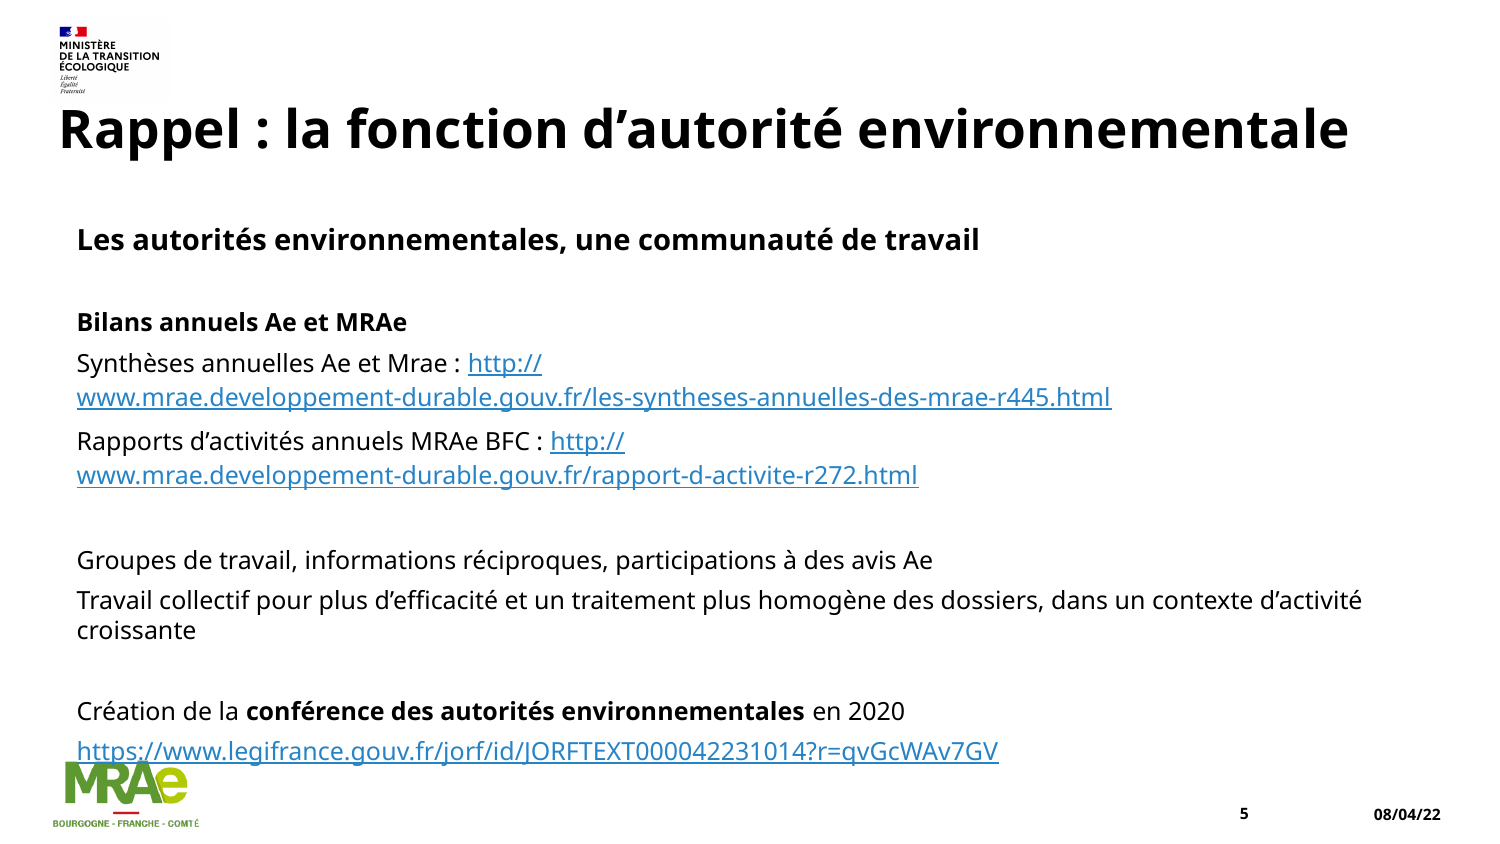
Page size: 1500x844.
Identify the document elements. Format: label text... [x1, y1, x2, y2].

picture [50, 17, 170, 103]
slide_number 08/04/22 [1249, 784, 1441, 844]
title Rappel : la fonction d’autorité environnementale [59, 102, 1441, 221]
picture [45, 752, 207, 838]
slide_number <numéro> [1027, 784, 1249, 844]
list Les autorités environnementales, une communauté de travail Bilans annuels Ae et MRAe Synthèses annuelles Ae et Mrae : http://www.mrae.developpement-durable.gouv.fr/les-syntheses-annuelles-des-mrae-r445.html Rapports d’activités annuels MRAe BFC : http://www.mrae.developpement-durable.gouv.fr/rapport-d-activite-r272.html Groupes de travail, informations réciproques, participations à des avis Ae Travail collectif pour plus d’efficacité et un traitement plus homogène des dossiers, dans un contexte d’activité croissante Création de la conférence des autorités environnementales en 2020 https://www.legifrance.gouv.fr/jorf/id/JORFTEXT000042231014?r=qvGcWAv7GV [76, 221, 1459, 761]
